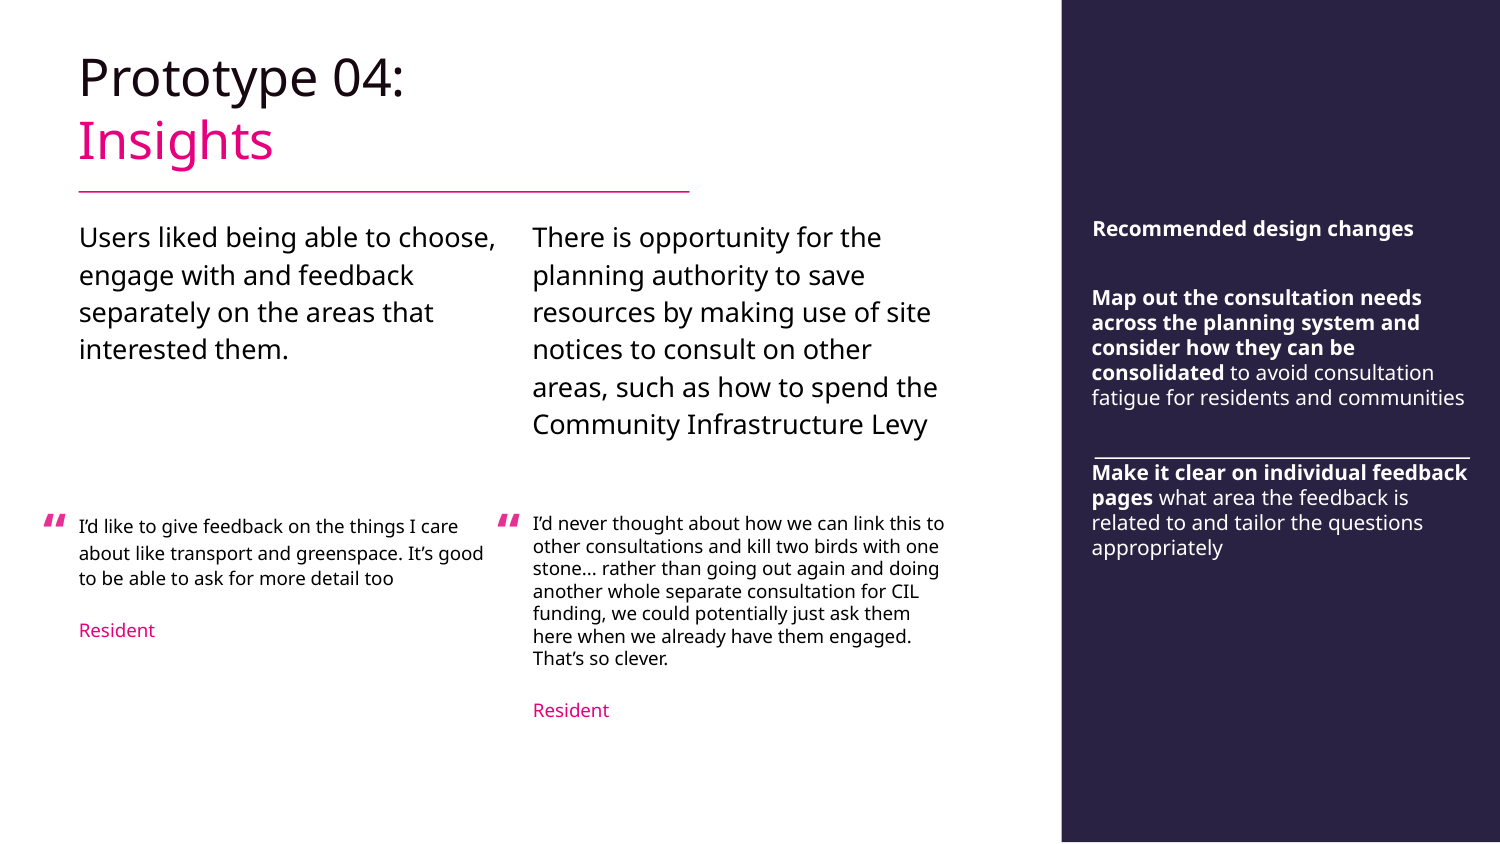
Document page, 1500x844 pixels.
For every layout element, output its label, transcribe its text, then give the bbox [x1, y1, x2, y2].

text_box Prototype 04: Insights [78, 44, 739, 216]
text_box I’d like to give feedback on the things I care about like transport and greenspace. It’s good to be able to ask for more detail too Resident [78, 511, 501, 642]
text_box “ [498, 499, 568, 562]
text_box Recommended design changes [1062, 204, 1500, 253]
text_box I’d never thought about how we can link this to other consultations and kill two birds with one stone... rather than going out again and doing another whole separate consultation for CIL funding, we could potentially just ask them here when we already have them engaged. That’s so clever. Resident [532, 511, 955, 722]
text_box Users liked being able to choose, engage with and feedback separately on the areas that interested them. [78, 216, 501, 366]
text_box “ [43, 499, 114, 562]
text_box Map out the consultation needs across the planning system and consider how they can be consolidated to avoid consultation fatigue for residents and communities Make it clear on individual feedback pages what area the feedback is related to and tailor the questions appropriately [1091, 284, 1478, 727]
text_box [1061, 0, 1500, 843]
text_box There is opportunity for the planning authority to save resources by making use of site notices to consult on other areas, such as how to spend the Community Infrastructure Levy [532, 215, 954, 440]
